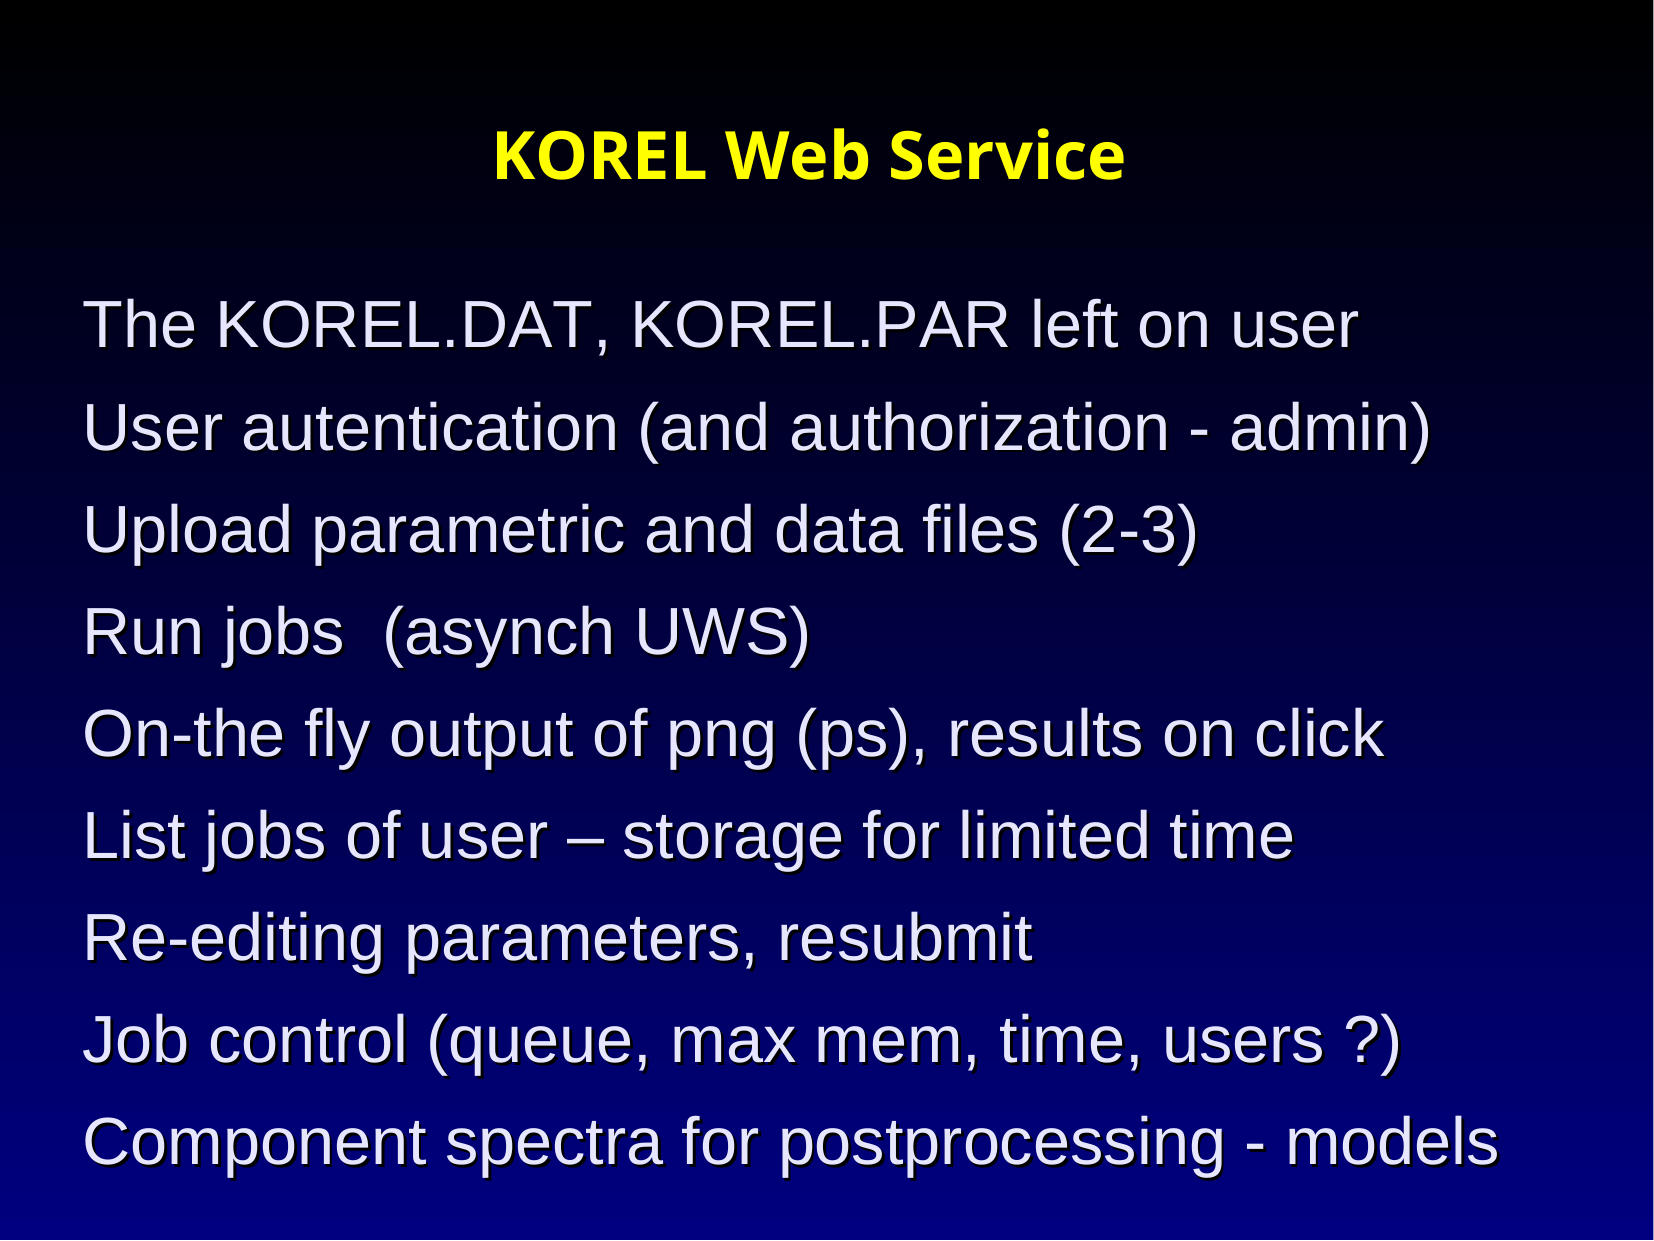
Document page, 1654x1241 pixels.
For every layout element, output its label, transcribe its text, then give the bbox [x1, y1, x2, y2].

list The KOREL.DAT, KOREL.PAR left on user User autentication (and authorization - admin) Upload parametric and data files (2-3) Run jobs (asynch UWS) On-the fly output of png (ps), results on click List jobs of user – storage for limited time Re-editing parameters, resubmit Job control (queue, max mem, time, users ?) Component spectra for postprocessing - models [82, 290, 1571, 1182]
title KOREL Web Service [82, 49, 1571, 257]
